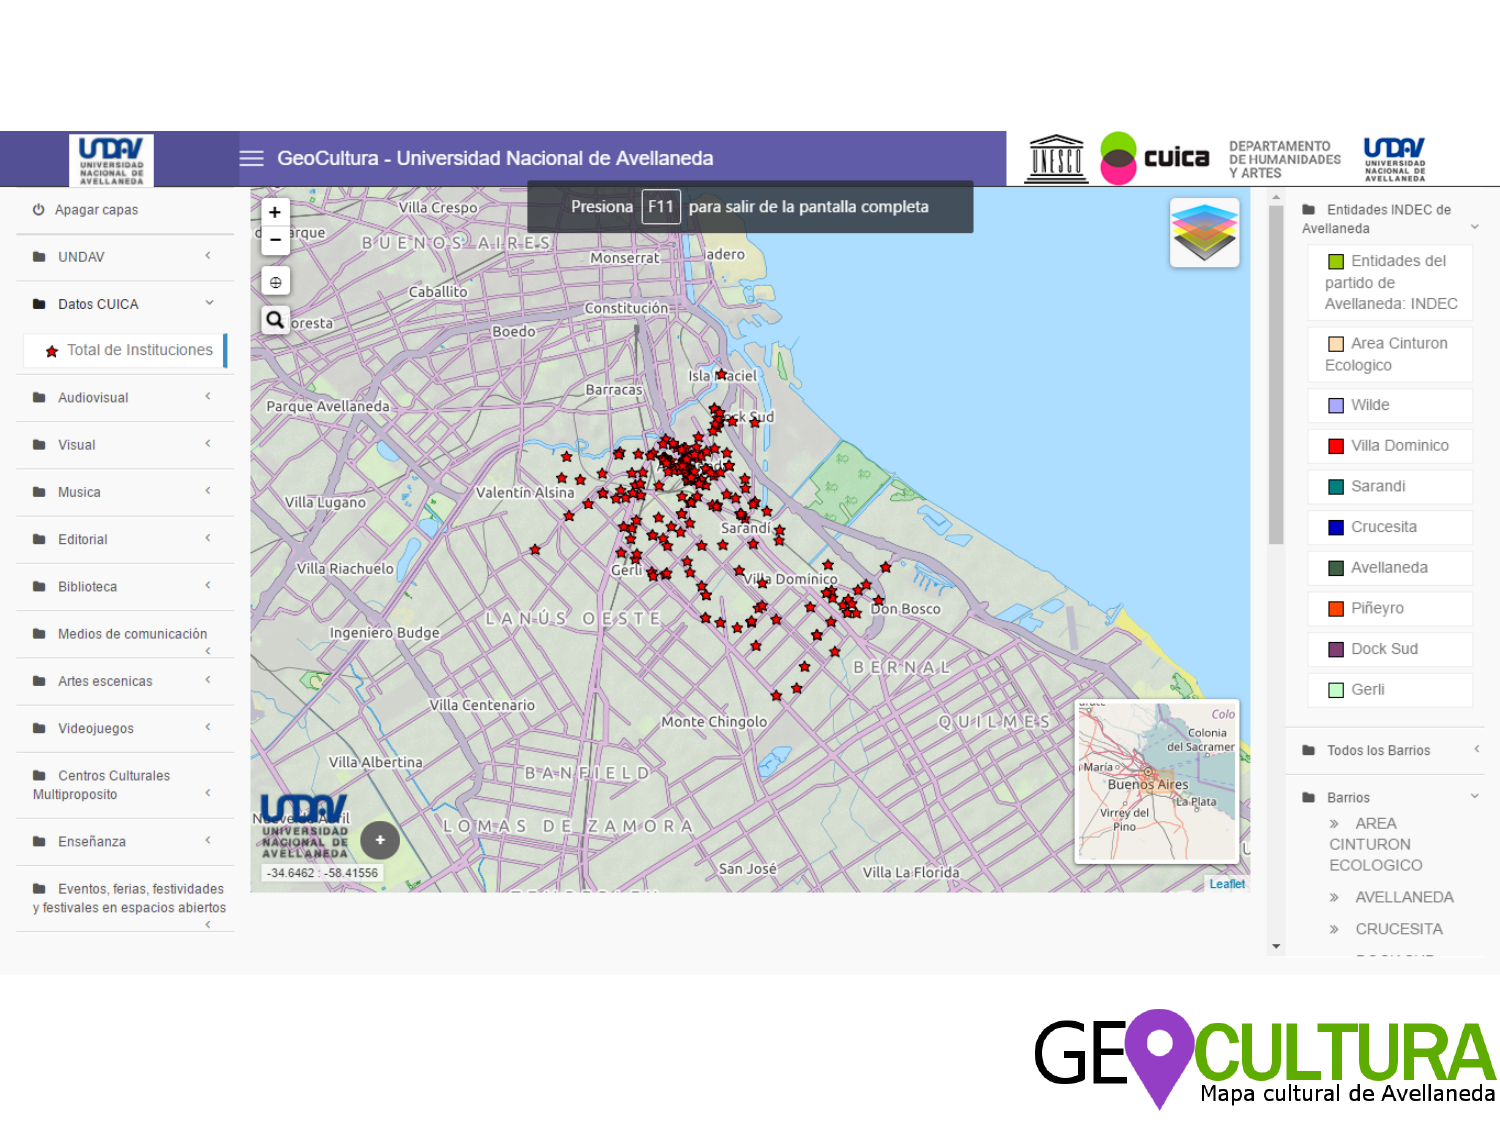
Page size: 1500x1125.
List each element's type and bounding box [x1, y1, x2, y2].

picture [0, 131, 1500, 976]
picture [1033, 985, 1500, 1125]
